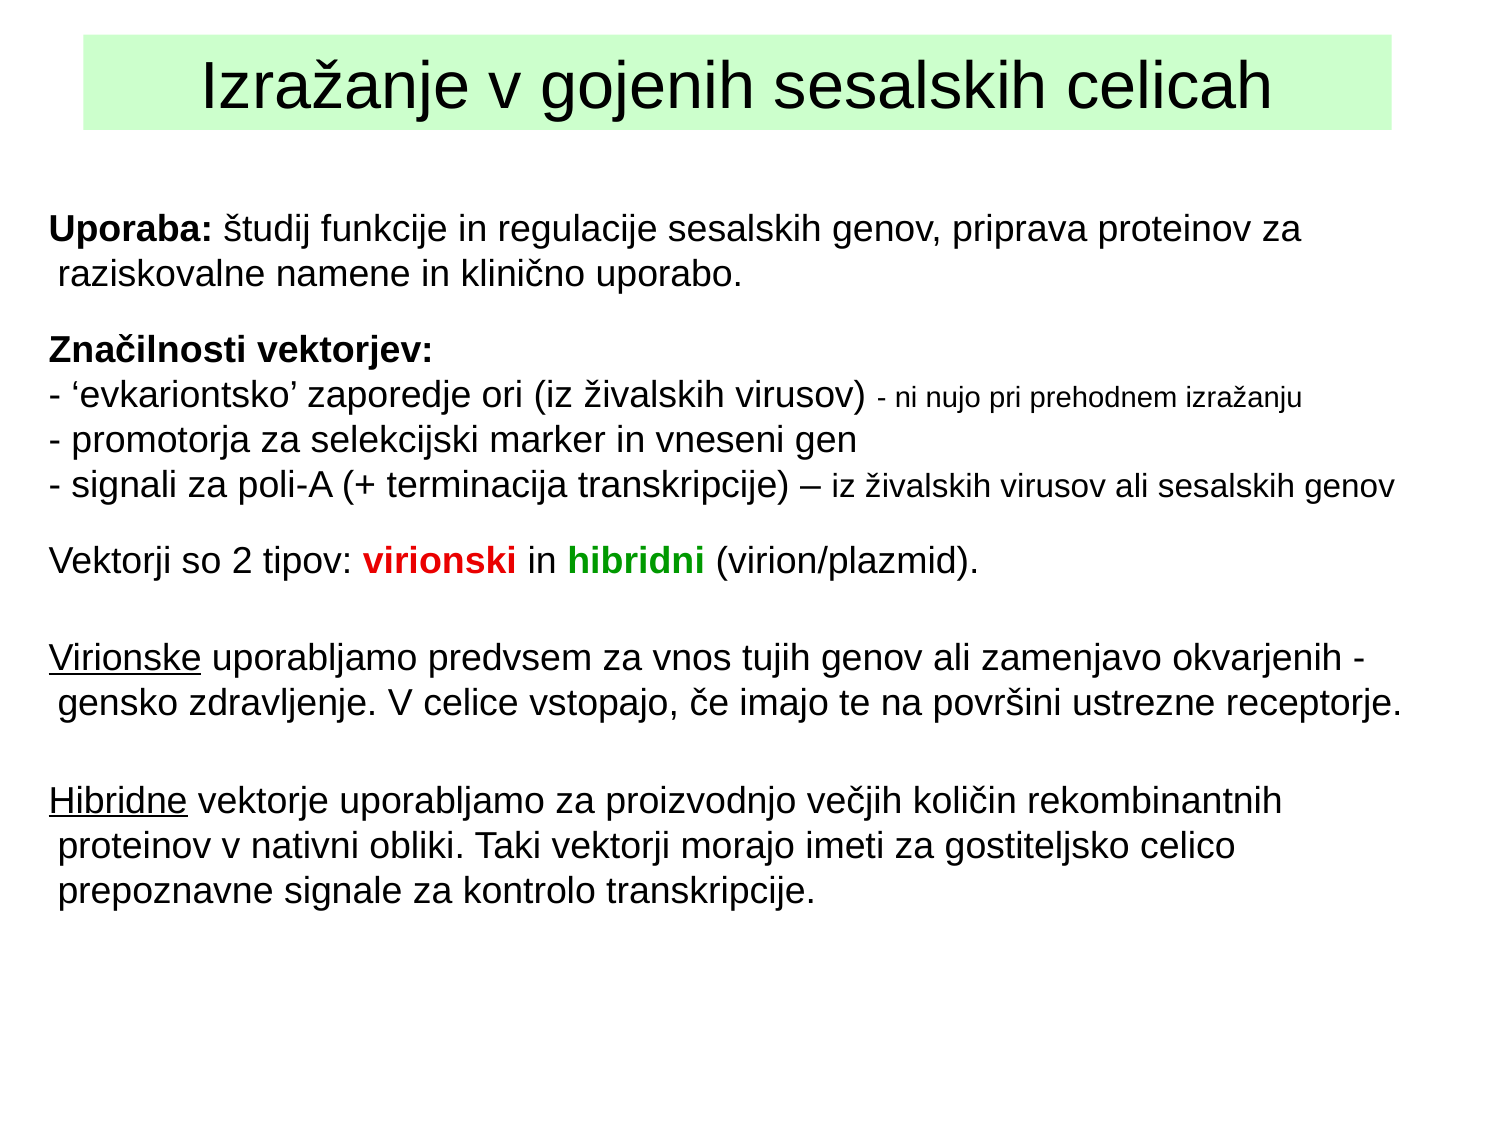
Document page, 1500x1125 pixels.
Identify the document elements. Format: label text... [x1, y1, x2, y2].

list Uporaba: študij funkcije in regulacije sesalskih genov, priprava proteinov za raziskovalne namene in klinično uporabo. Značilnosti vektorjev: - ‘evkariontsko’ zaporedje ori (iz živalskih virusov) - ni nujo pri prehodnem izražanju - promotorja za selekcijski marker in vneseni gen - signali za poli-A (+ terminacija transkripcije) – iz živalskih virusov ali sesalskih genov Vektorji so 2 tipov: virionski in hibridni (virion/plazmid). Virionske uporabljamo predvsem za vnos tujih genov ali zamenjavo okvarjenih - gensko zdravljenje. V celice vstopajo, če imajo te na površini ustrezne receptorje. Hibridne vektorje uporabljamo za proizvodnjo večjih količin rekombinantnih proteinov v nativni obliki. Taki vektorji morajo imeti za gostiteljsko celico prepoznavne signale za kontrolo transkripcije. [33, 196, 1450, 1091]
title Izražanje v gojenih sesalskih celicah [83, 34, 1392, 130]
